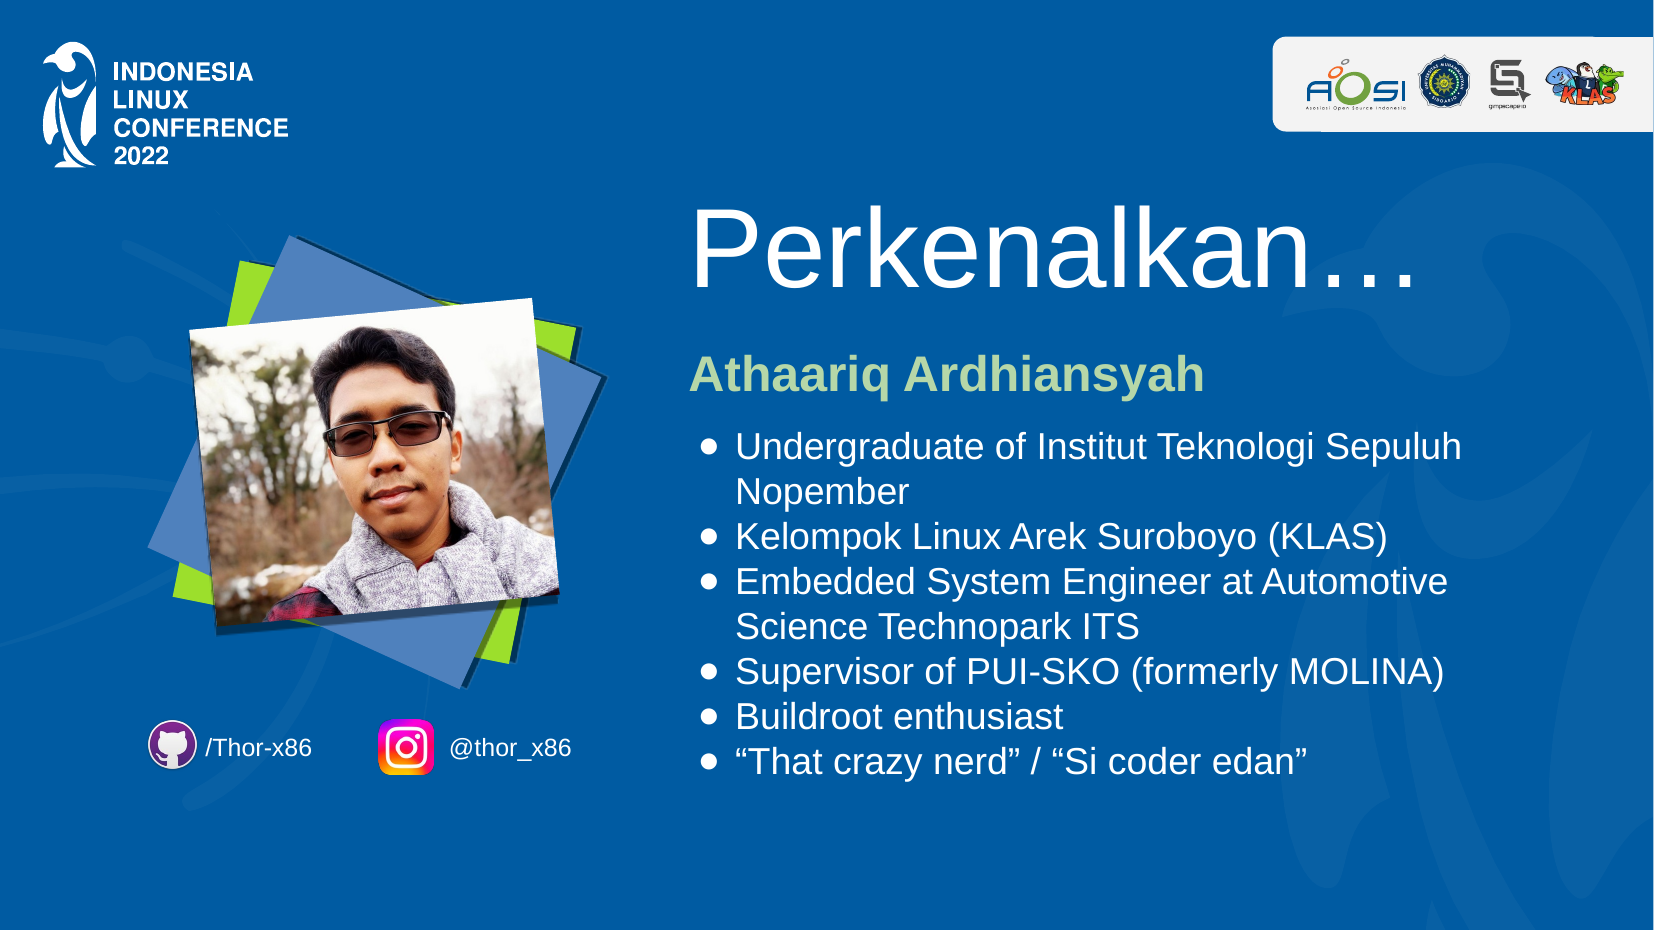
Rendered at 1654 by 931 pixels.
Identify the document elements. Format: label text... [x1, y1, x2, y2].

text_box Perkenalkan… [688, 174, 1439, 311]
picture [378, 719, 433, 775]
picture [144, 716, 190, 772]
picture [1417, 54, 1471, 108]
text_box [535, 319, 602, 489]
text_box /Thor-x86 [190, 716, 342, 777]
picture [1545, 62, 1624, 105]
picture [188, 297, 560, 627]
text_box [288, 599, 522, 690]
text_box @thor_x86 [433, 716, 605, 777]
text_box [147, 438, 214, 606]
text_box Athaariq Ardhiansyah Undergraduate of Institut Teknologi Sepuluh Nopember Kelompok Linux Arek Suroboyo (KLAS) Embedded System Engineer at Automotive Science Technopark ITS Supervisor of PUI-SKO (formerly MOLINA) Buildroot enthusiast “That crazy nerd” / “Si coder edan” [688, 341, 1587, 826]
text_box [226, 235, 458, 326]
